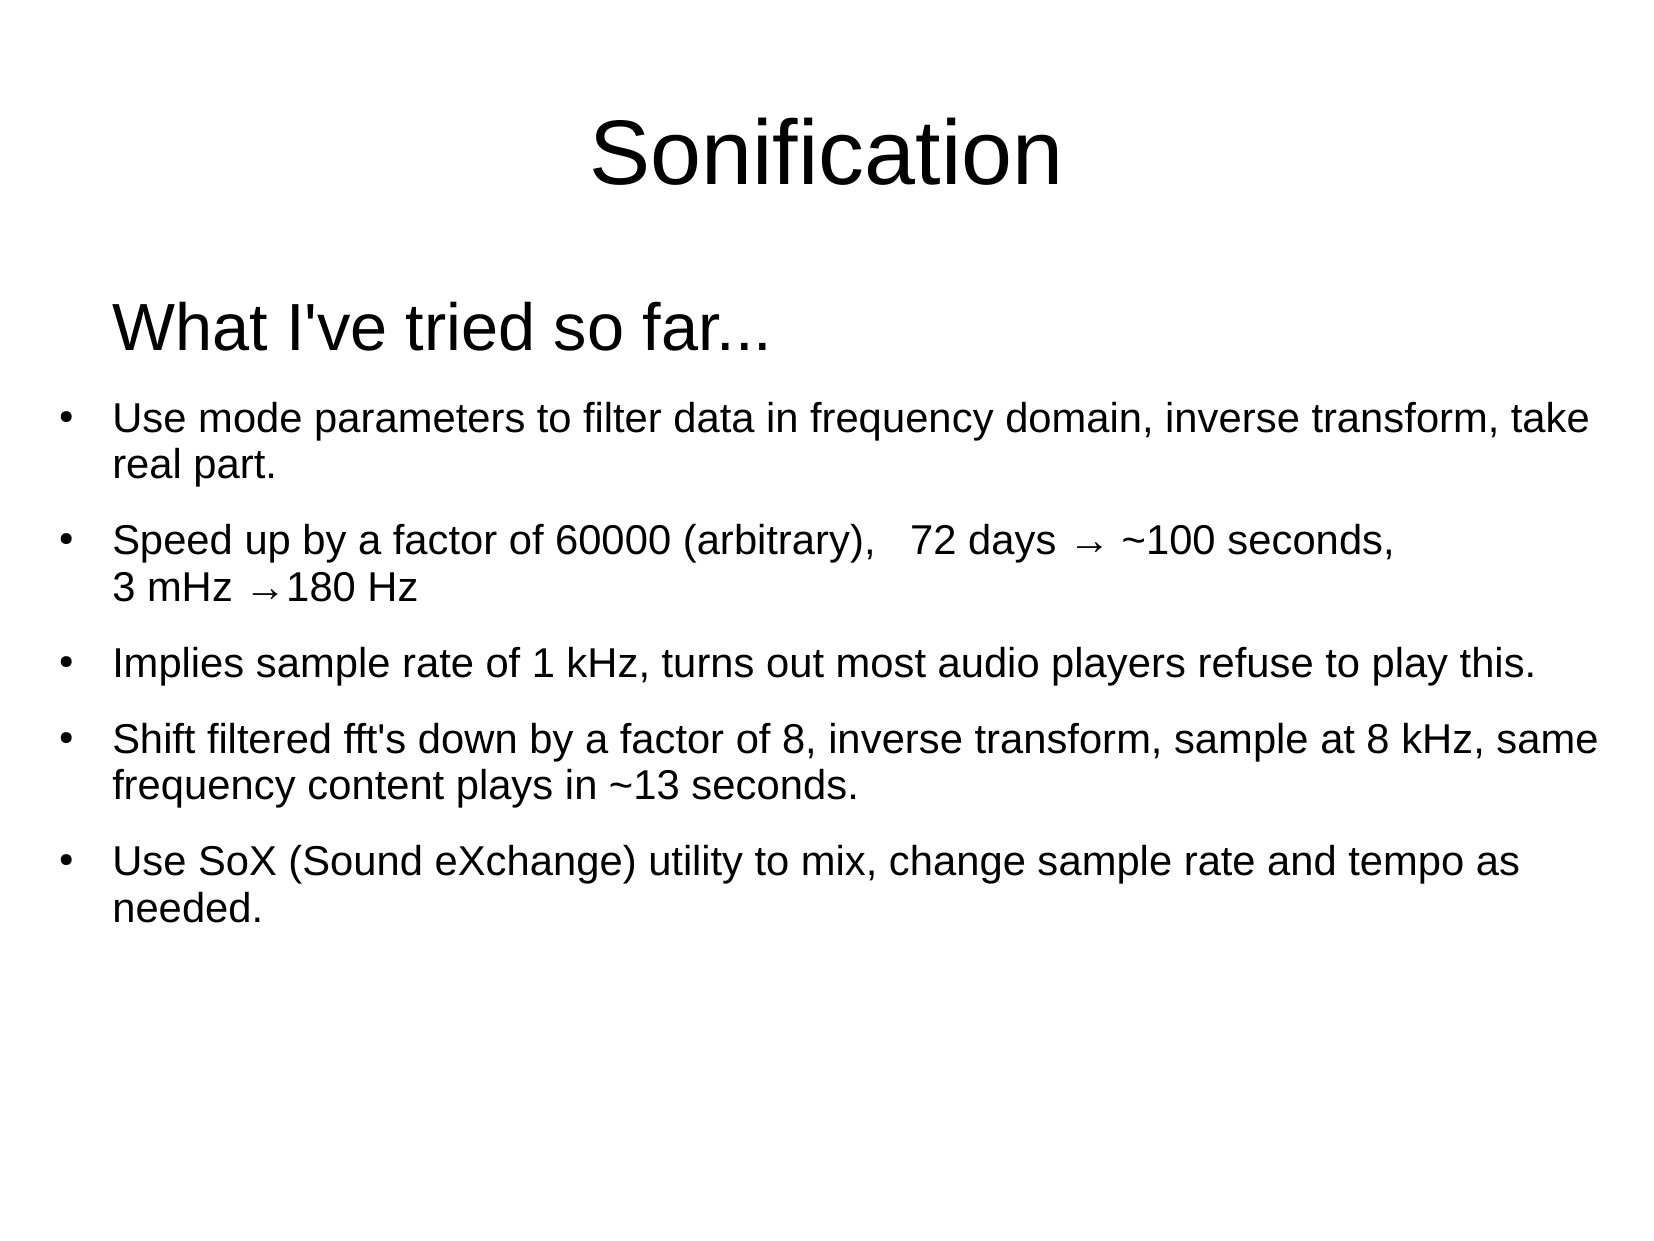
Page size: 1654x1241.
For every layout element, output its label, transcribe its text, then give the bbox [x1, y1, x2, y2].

title Sonification [82, 49, 1571, 257]
list What I've tried so far... Use mode parameters to filter data in frequency domain, inverse transform, take real part. Speed up by a factor of 60000 (arbitrary), 72 days → ~100 seconds, 3 mHz →180 Hz Implies sample rate of 1 kHz, turns out most audio players refuse to play this. Shift filtered fft's down by a factor of 8, inverse transform, sample at 8 kHz, same frequency content plays in ~13 seconds. Use SoX (Sound eXchange) utility to mix, change sample rate and tempo as needed. [41, 290, 1613, 1010]
